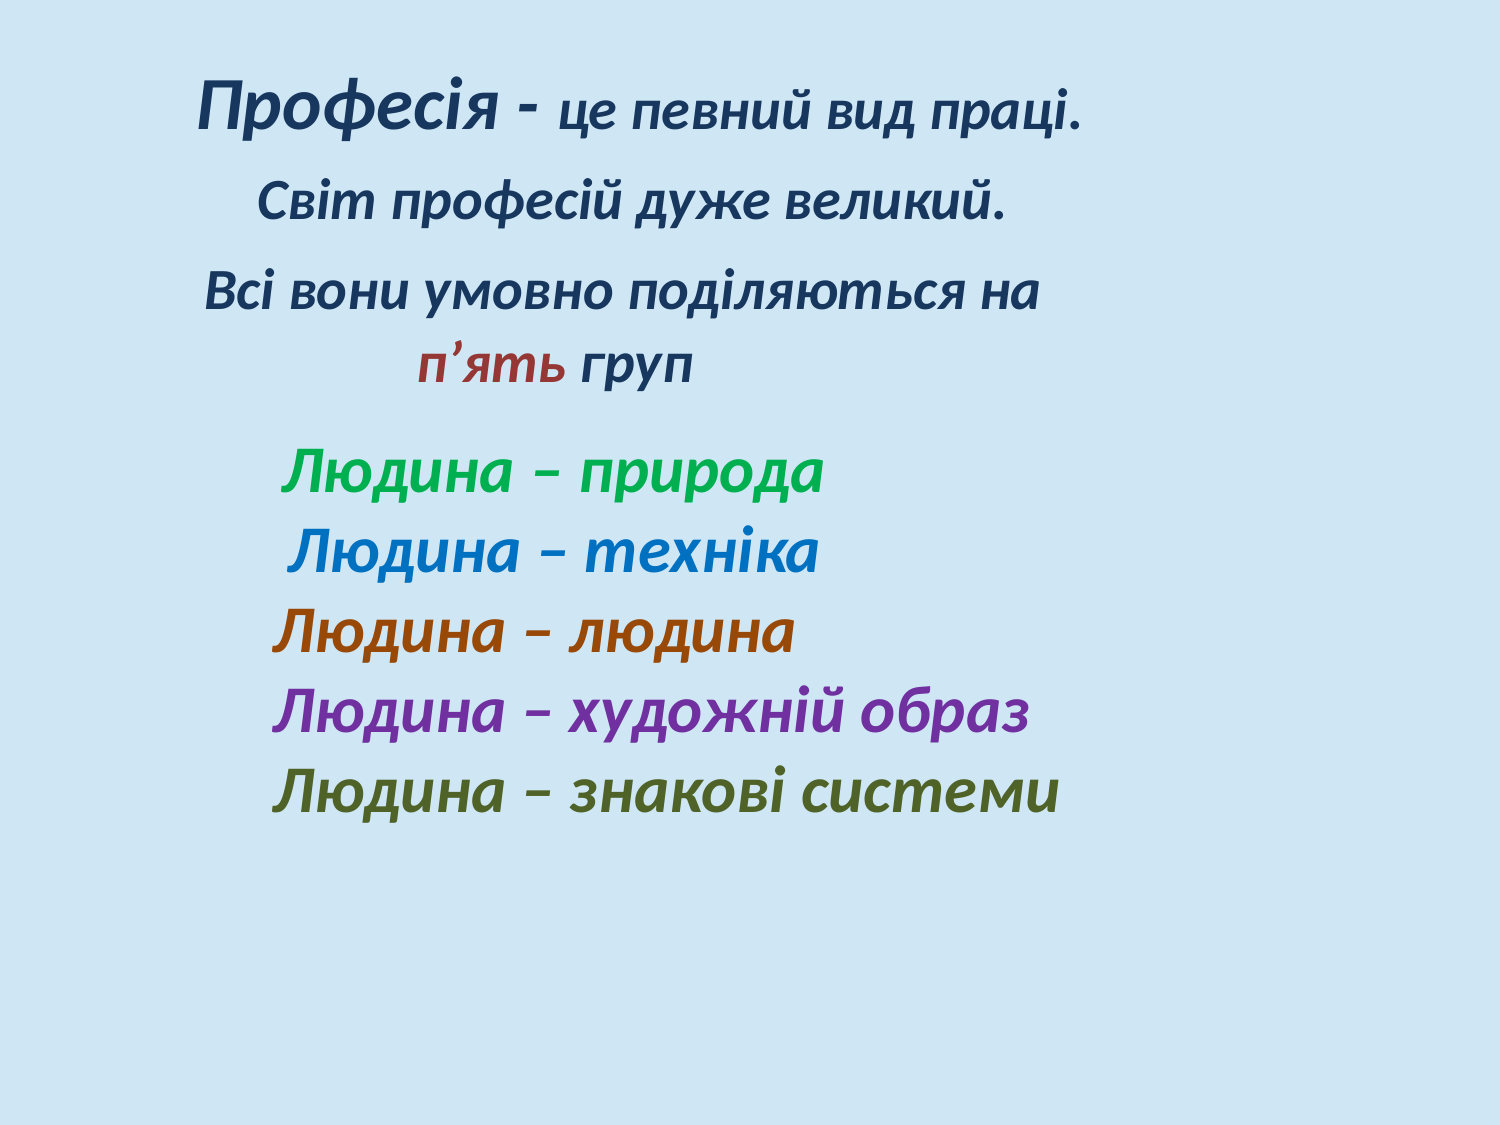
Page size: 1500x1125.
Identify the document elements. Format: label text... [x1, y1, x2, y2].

text_box Людина – природа Людина – техніка Людина – людина Людина – художній образ Людина – знакові системи [257, 418, 1231, 959]
text_box Професія - це певний вид праці. Світ професій дуже великий. Всі вони умовно поділяються на п’ять груп [70, 46, 1336, 542]
